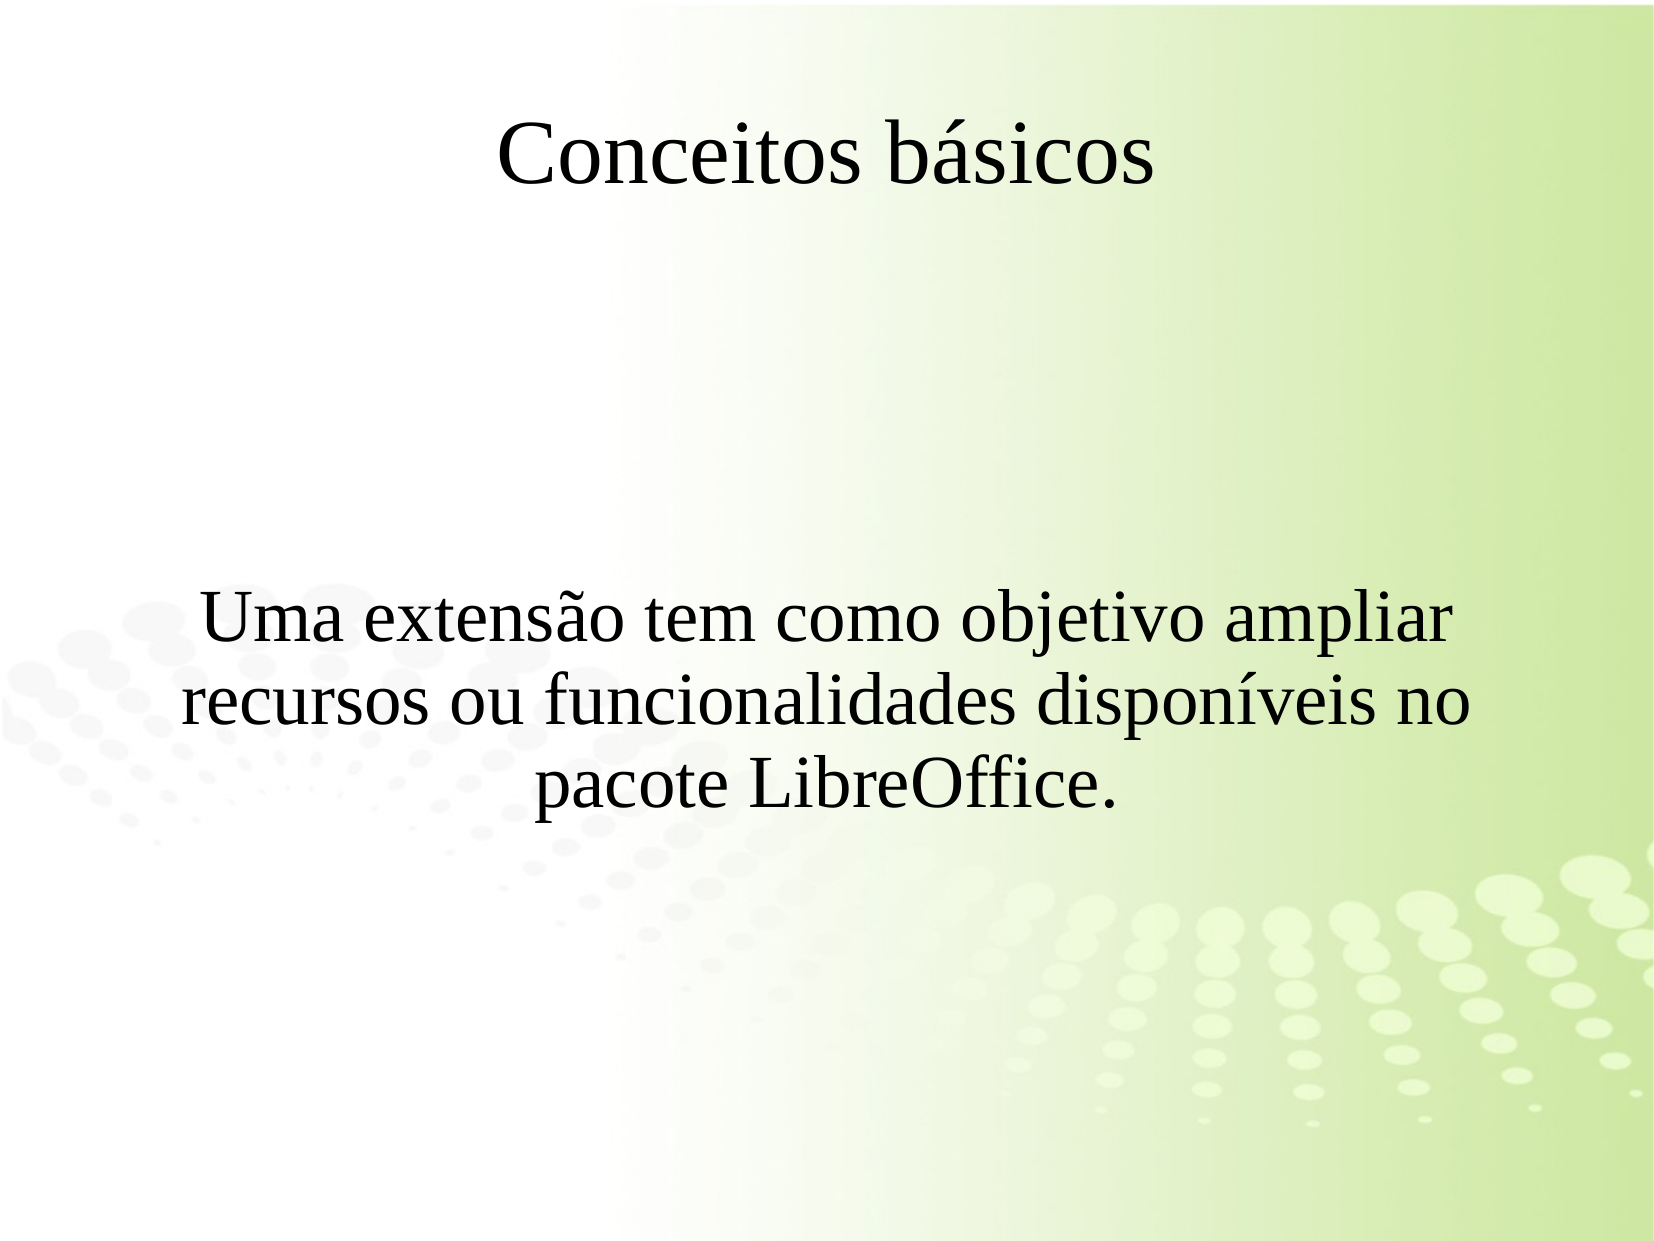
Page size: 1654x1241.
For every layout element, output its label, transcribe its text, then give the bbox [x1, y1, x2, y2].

subtitle Uma extensão tem como objetivo ampliar recursos ou funcionalidades disponíveis no pacote LibreOffice. [82, 290, 1571, 1109]
picture [4, 7, 1653, 1241]
title Conceitos básicos [82, 49, 1571, 257]
